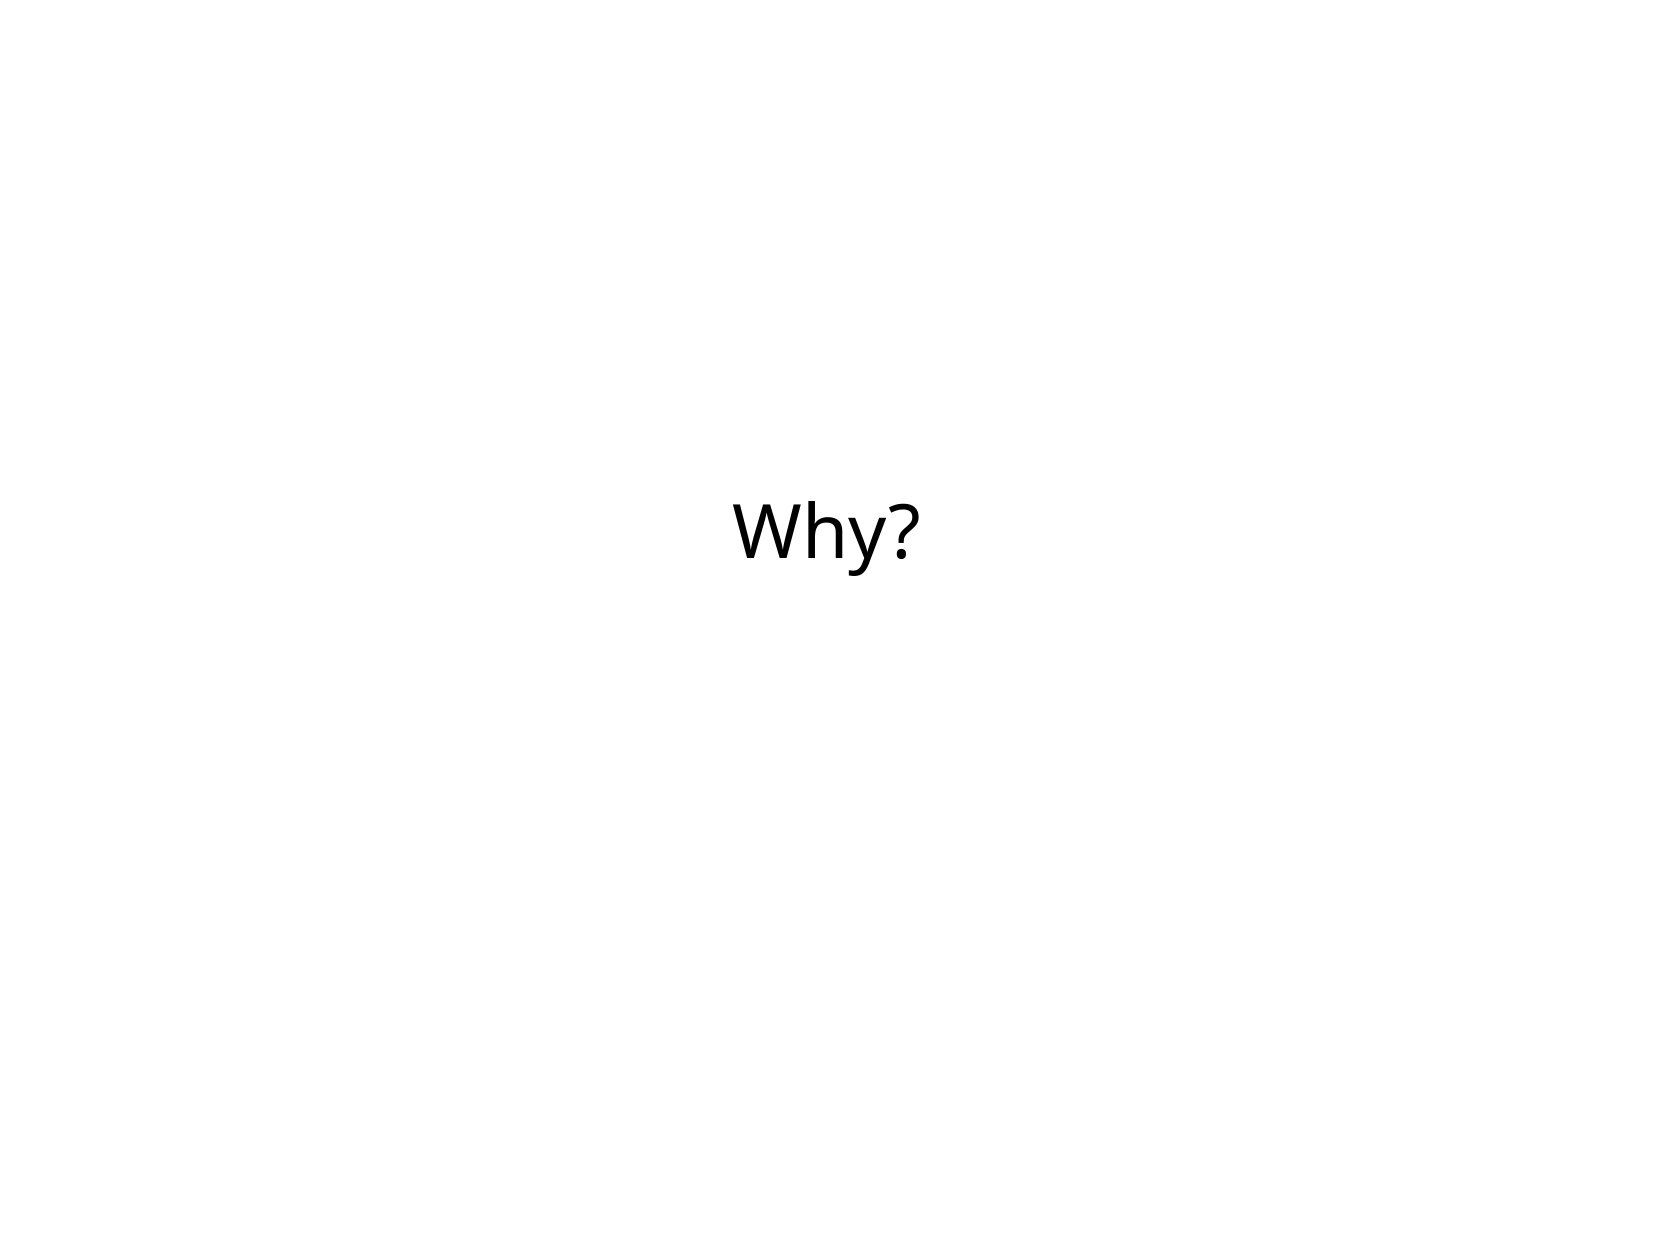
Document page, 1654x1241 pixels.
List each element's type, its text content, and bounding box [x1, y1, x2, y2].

subtitle Why? [82, 49, 1571, 1010]
